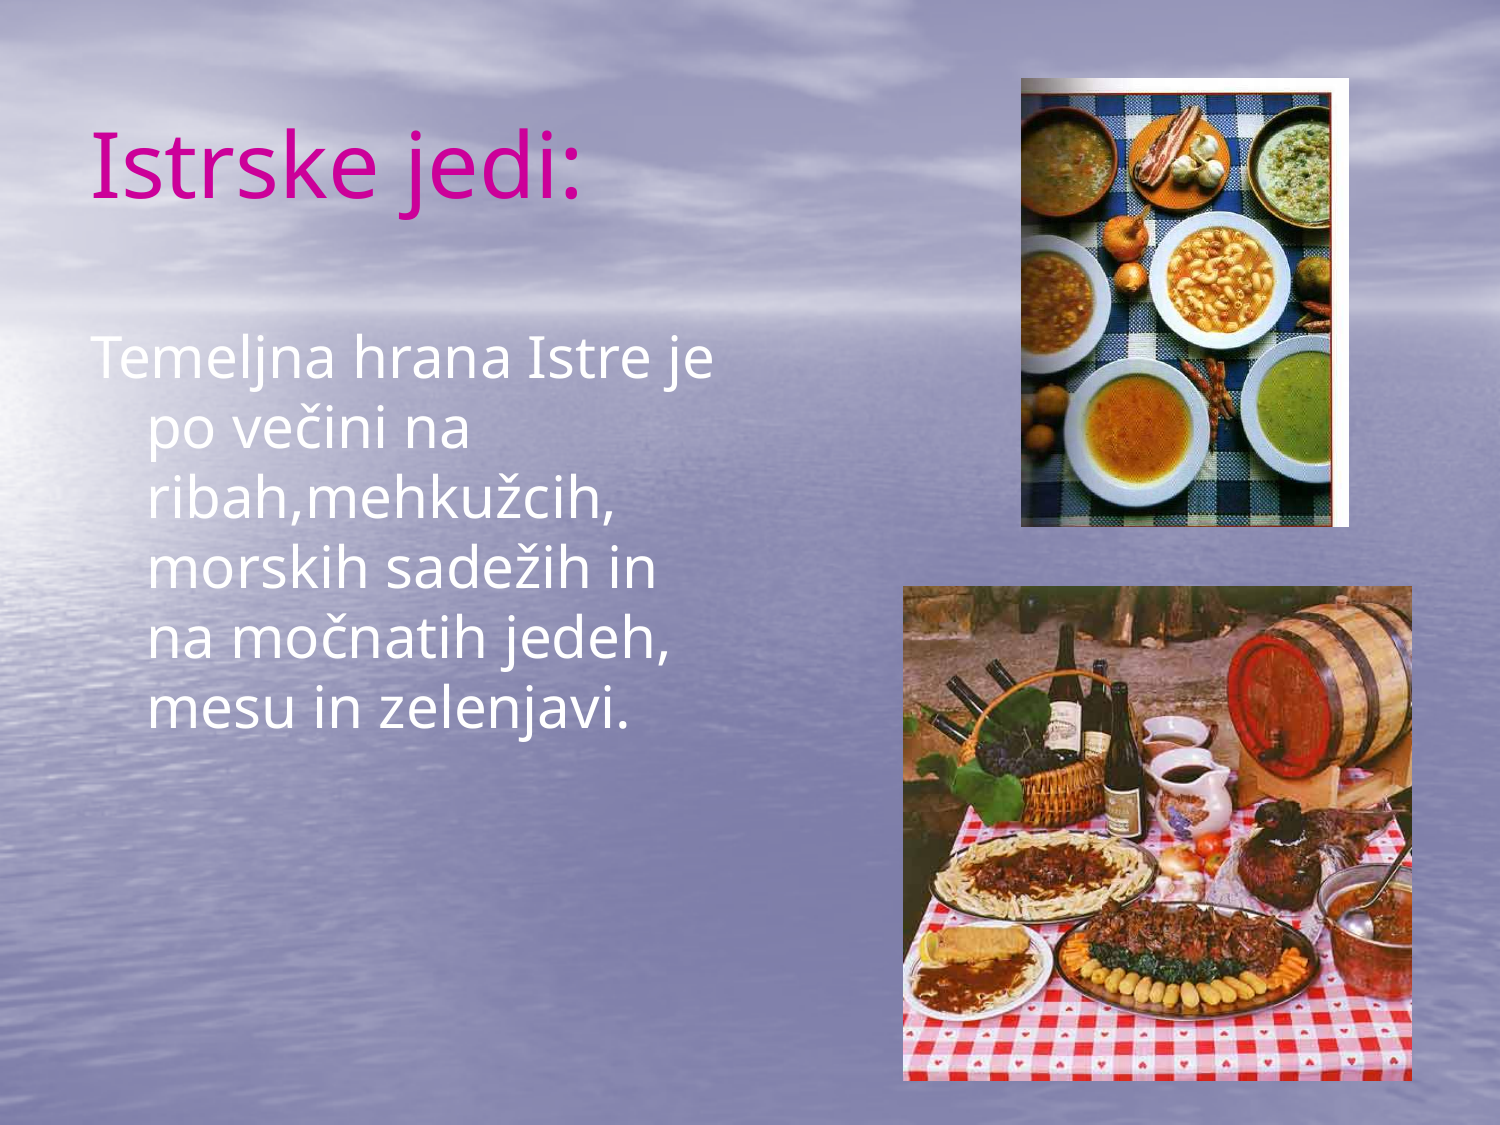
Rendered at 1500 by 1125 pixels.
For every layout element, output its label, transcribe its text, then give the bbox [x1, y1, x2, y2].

title Istrske jedi: [75, 47, 1425, 275]
list Temeljna hrana Istre je po večini na ribah,mehkužcih, morskih sadežih in na močnatih jedeh, mesu in zelenjavi. [75, 312, 738, 988]
picture [0, 0, 1500, 1125]
